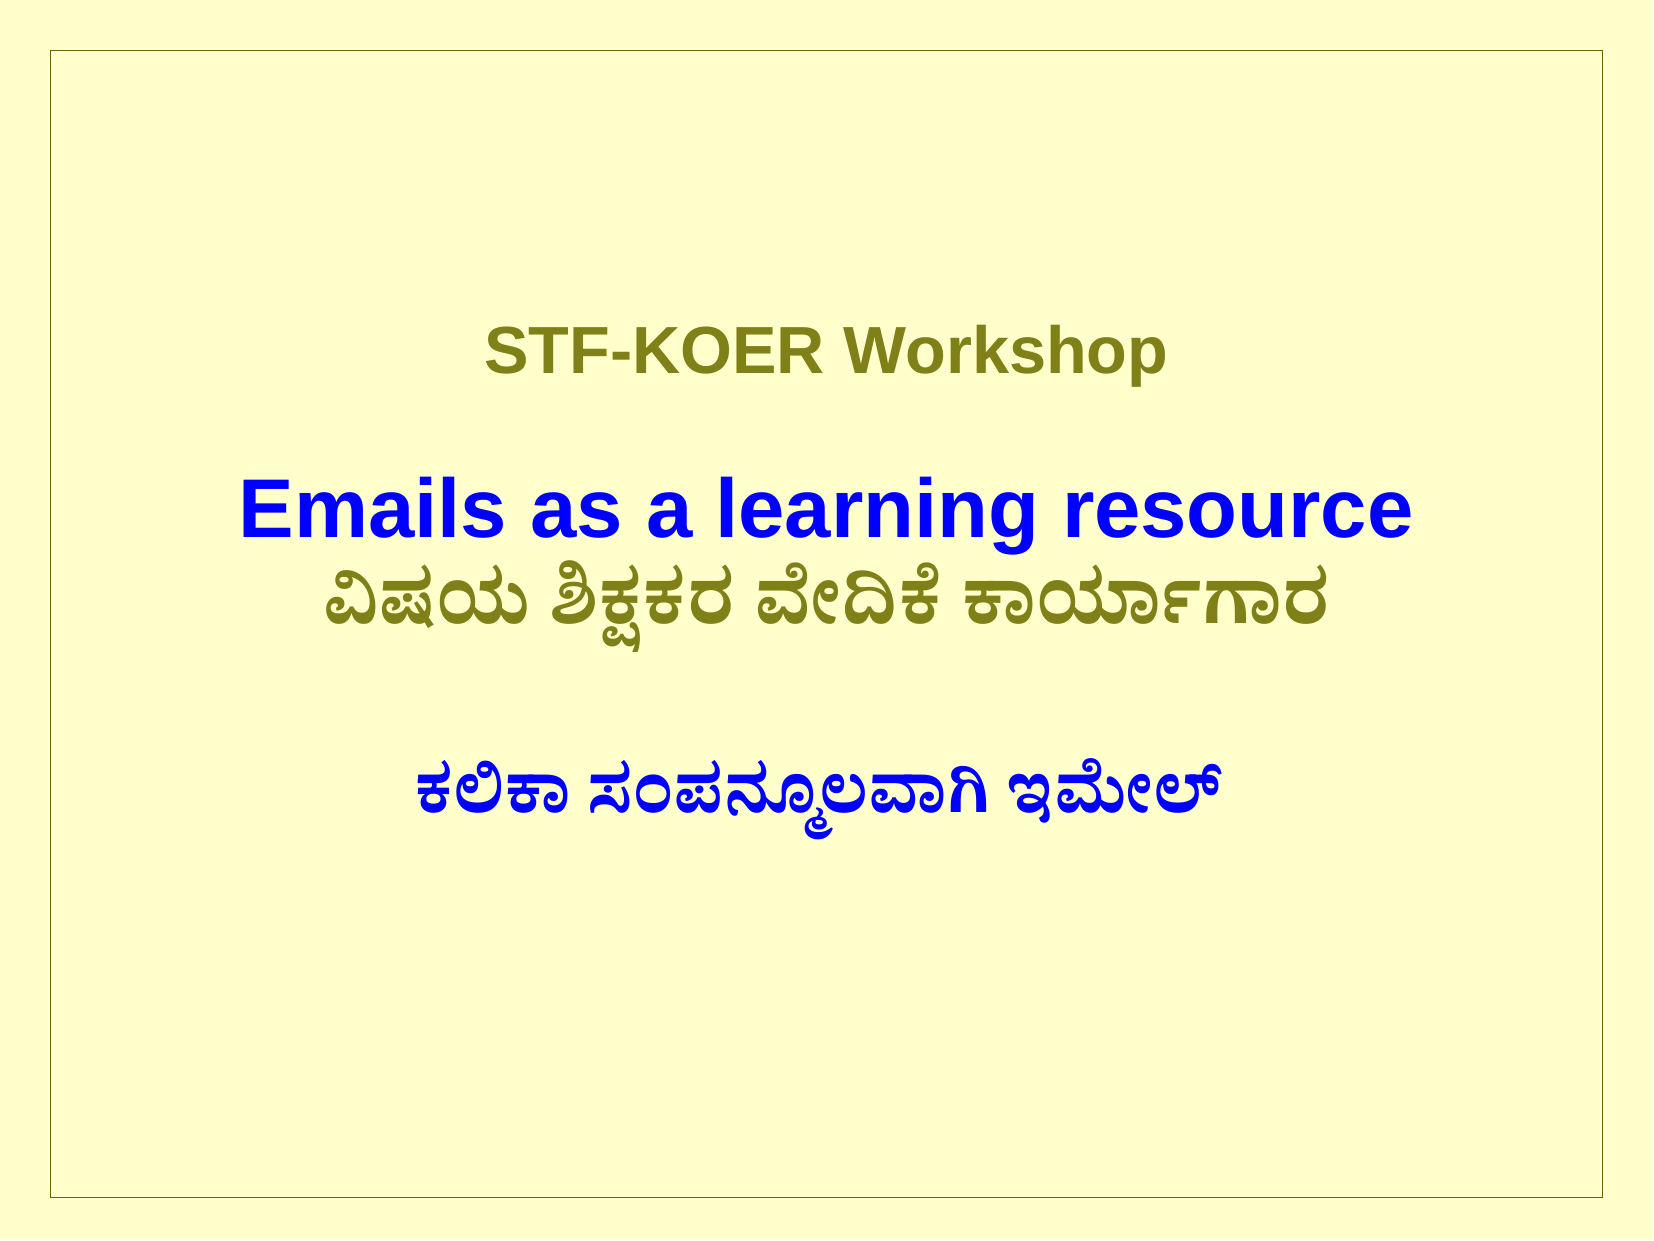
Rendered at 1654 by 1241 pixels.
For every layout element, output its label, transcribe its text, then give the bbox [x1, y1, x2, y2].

subtitle STF-KOER Workshop Emails as a learning resource ವಿಷಯ ಶಿಕ್ಷಕರ ವೇದಿಕೆ ಕಾರ್ಯಾಗಾರ ಕಲಿಕಾ ಸಂಪನ್ಮೂಲವಾಗಿ ಇಮೇಲ್ [50, 50, 1603, 1198]
